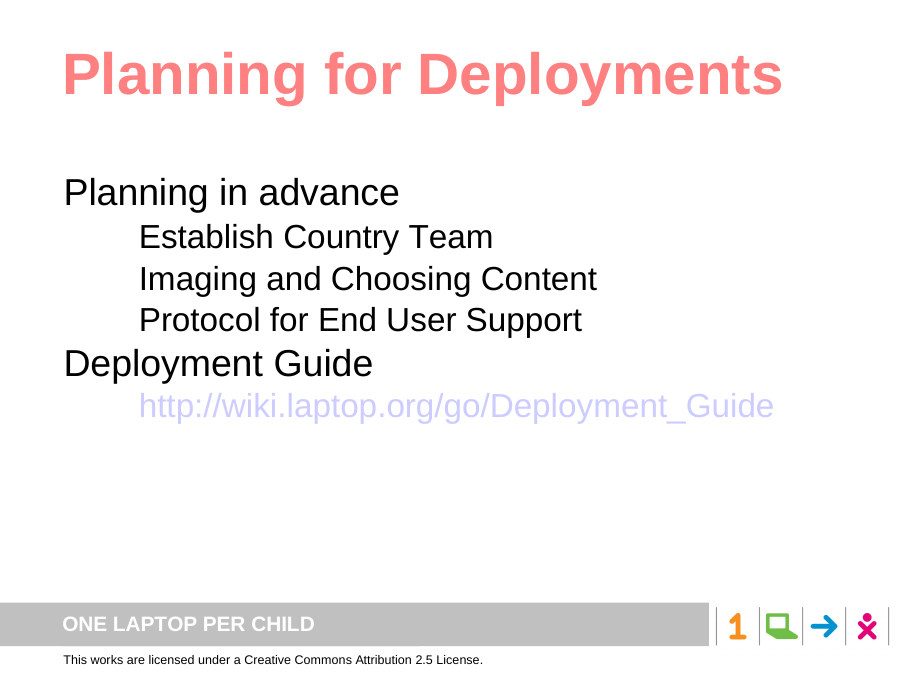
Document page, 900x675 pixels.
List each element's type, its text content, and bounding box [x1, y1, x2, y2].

picture [709, 598, 898, 655]
title Planning for Deployments [62, 0, 843, 152]
list Planning in advance Establish Country Team Imaging and Choosing Content Protocol for End User Support Deployment Guide http://wiki.laptop.org/go/Deployment_Guide [57, 173, 840, 596]
